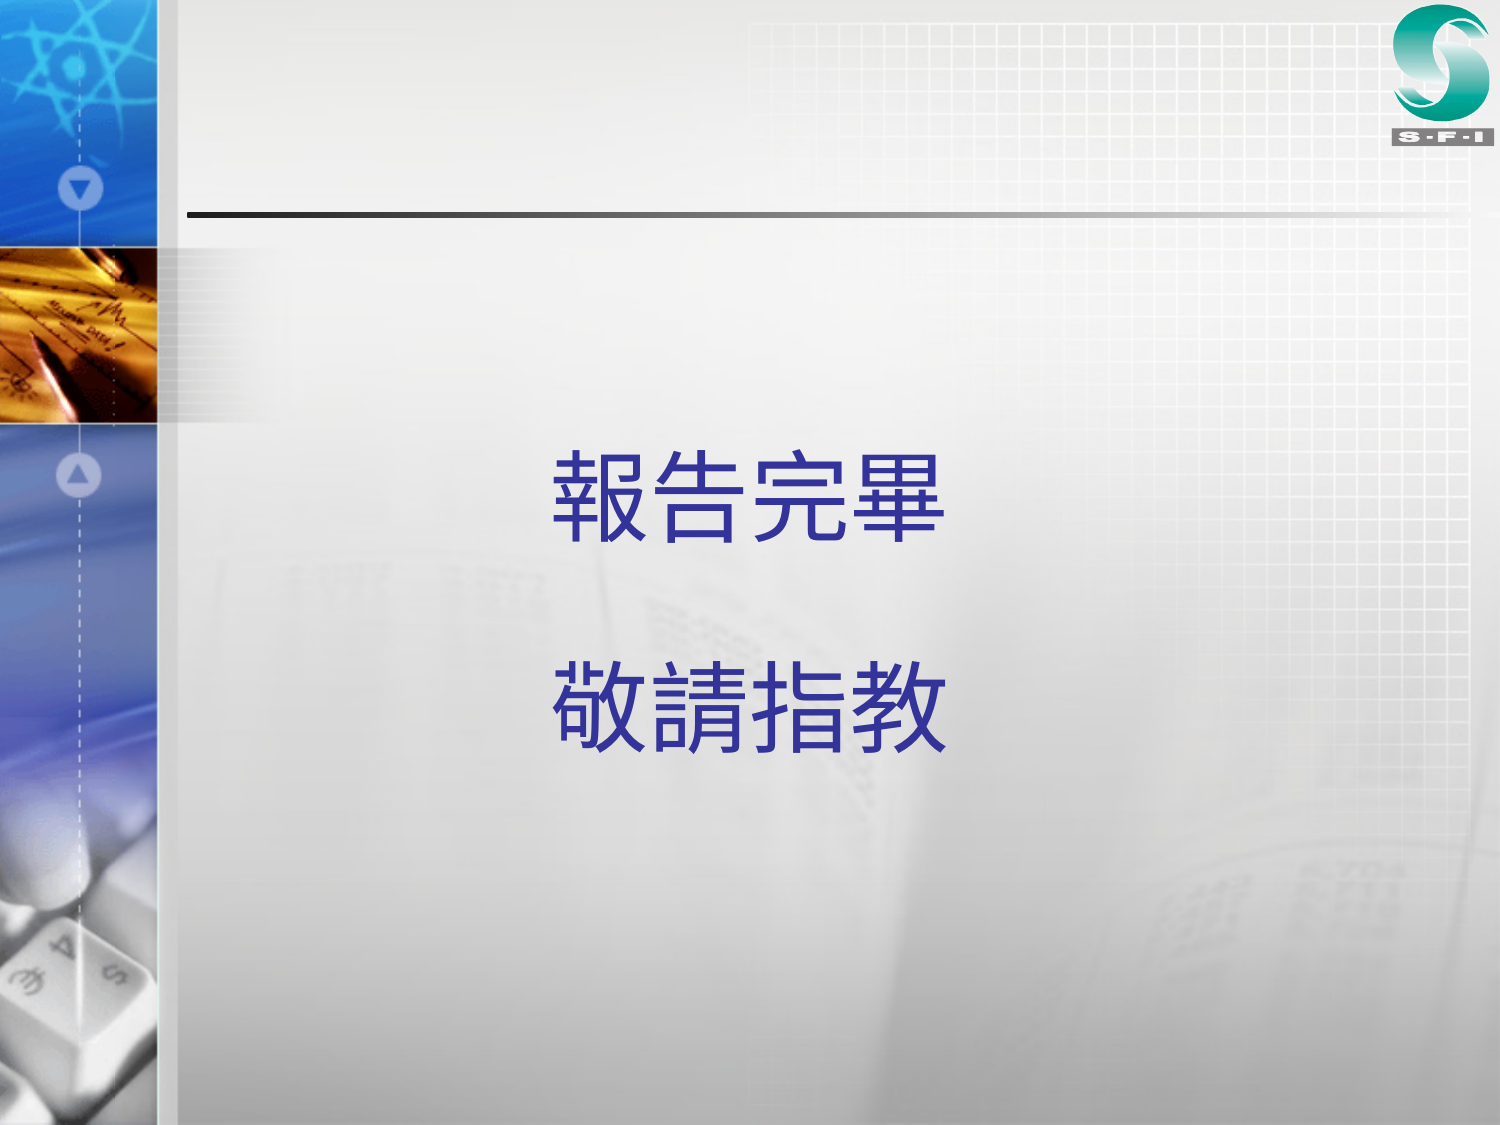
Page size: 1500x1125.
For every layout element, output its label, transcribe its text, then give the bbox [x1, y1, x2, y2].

title 報告完畢 [112, 374, 1388, 563]
picture [0, 0, 1500, 1125]
subtitle 敬請指教 [225, 637, 1276, 925]
